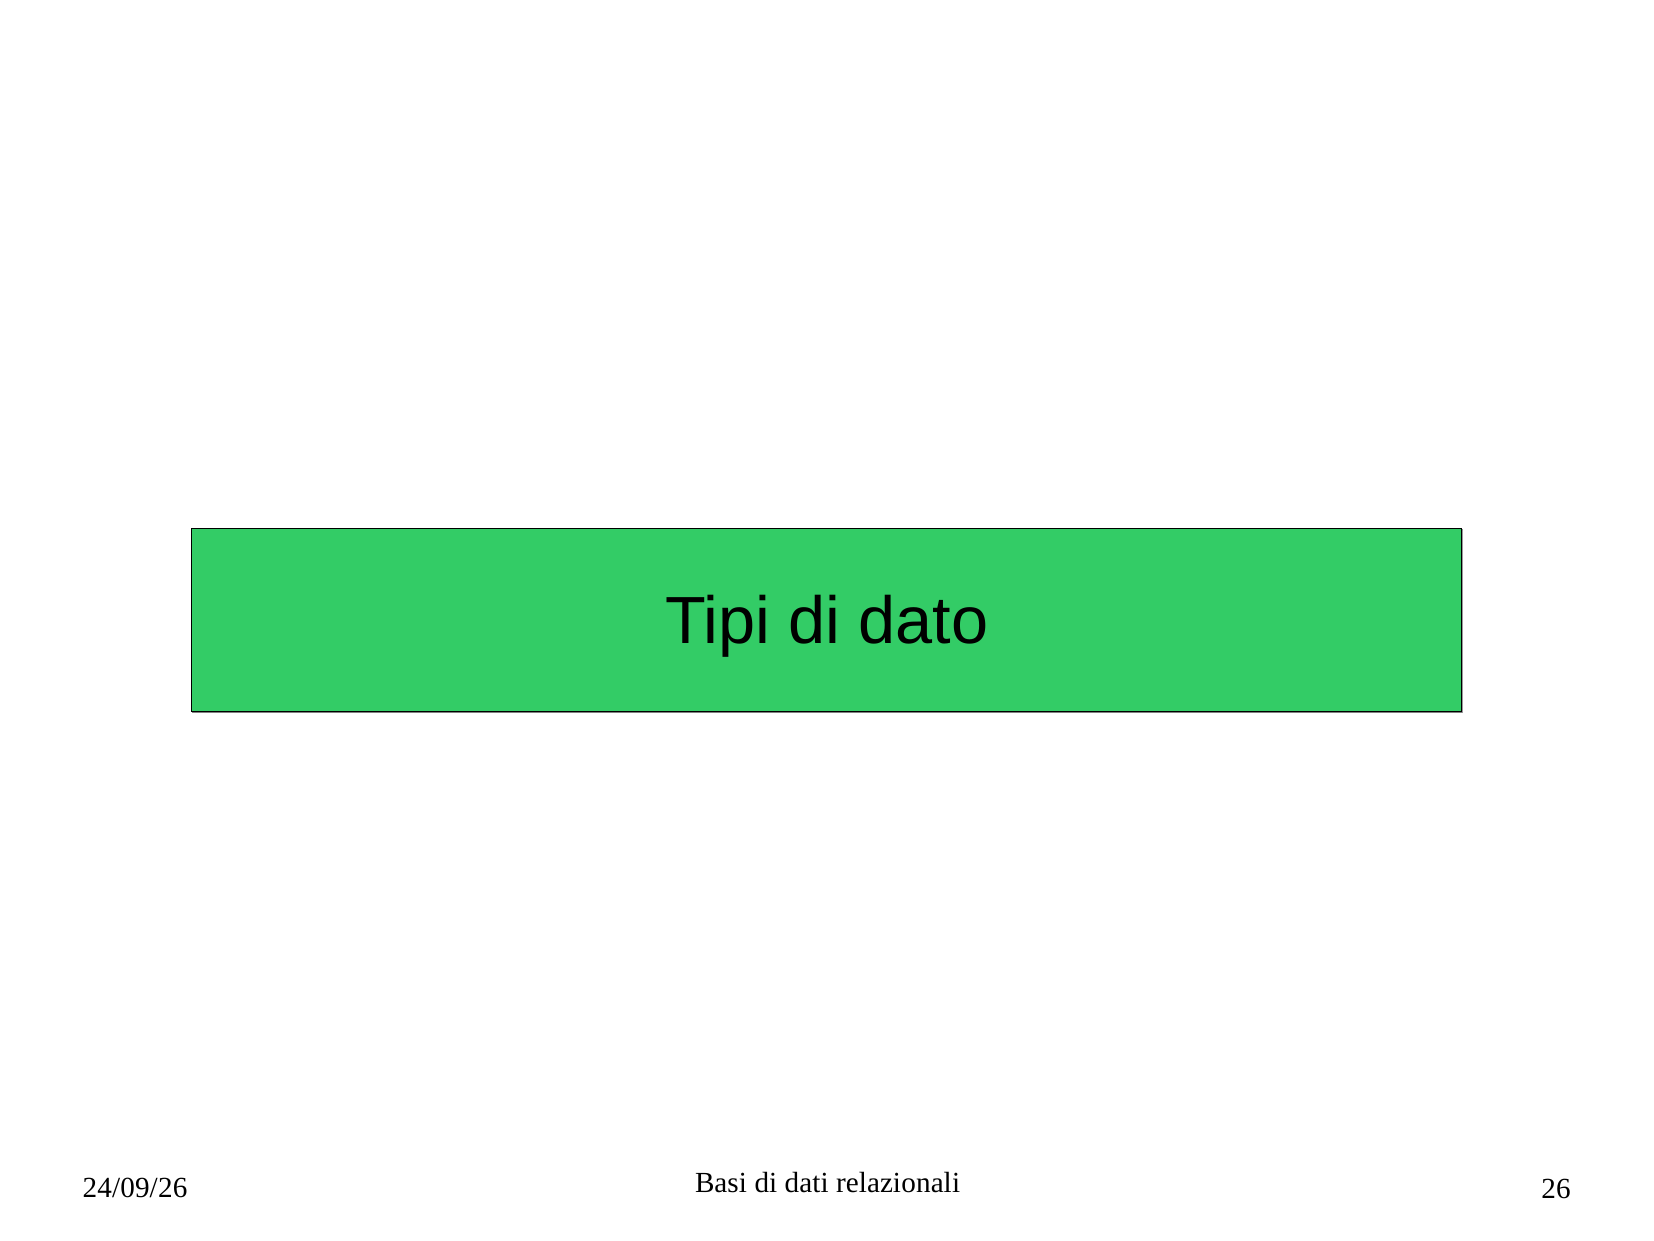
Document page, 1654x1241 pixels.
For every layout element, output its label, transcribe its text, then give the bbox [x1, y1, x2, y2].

text_box Tipi di dato [191, 528, 1462, 712]
